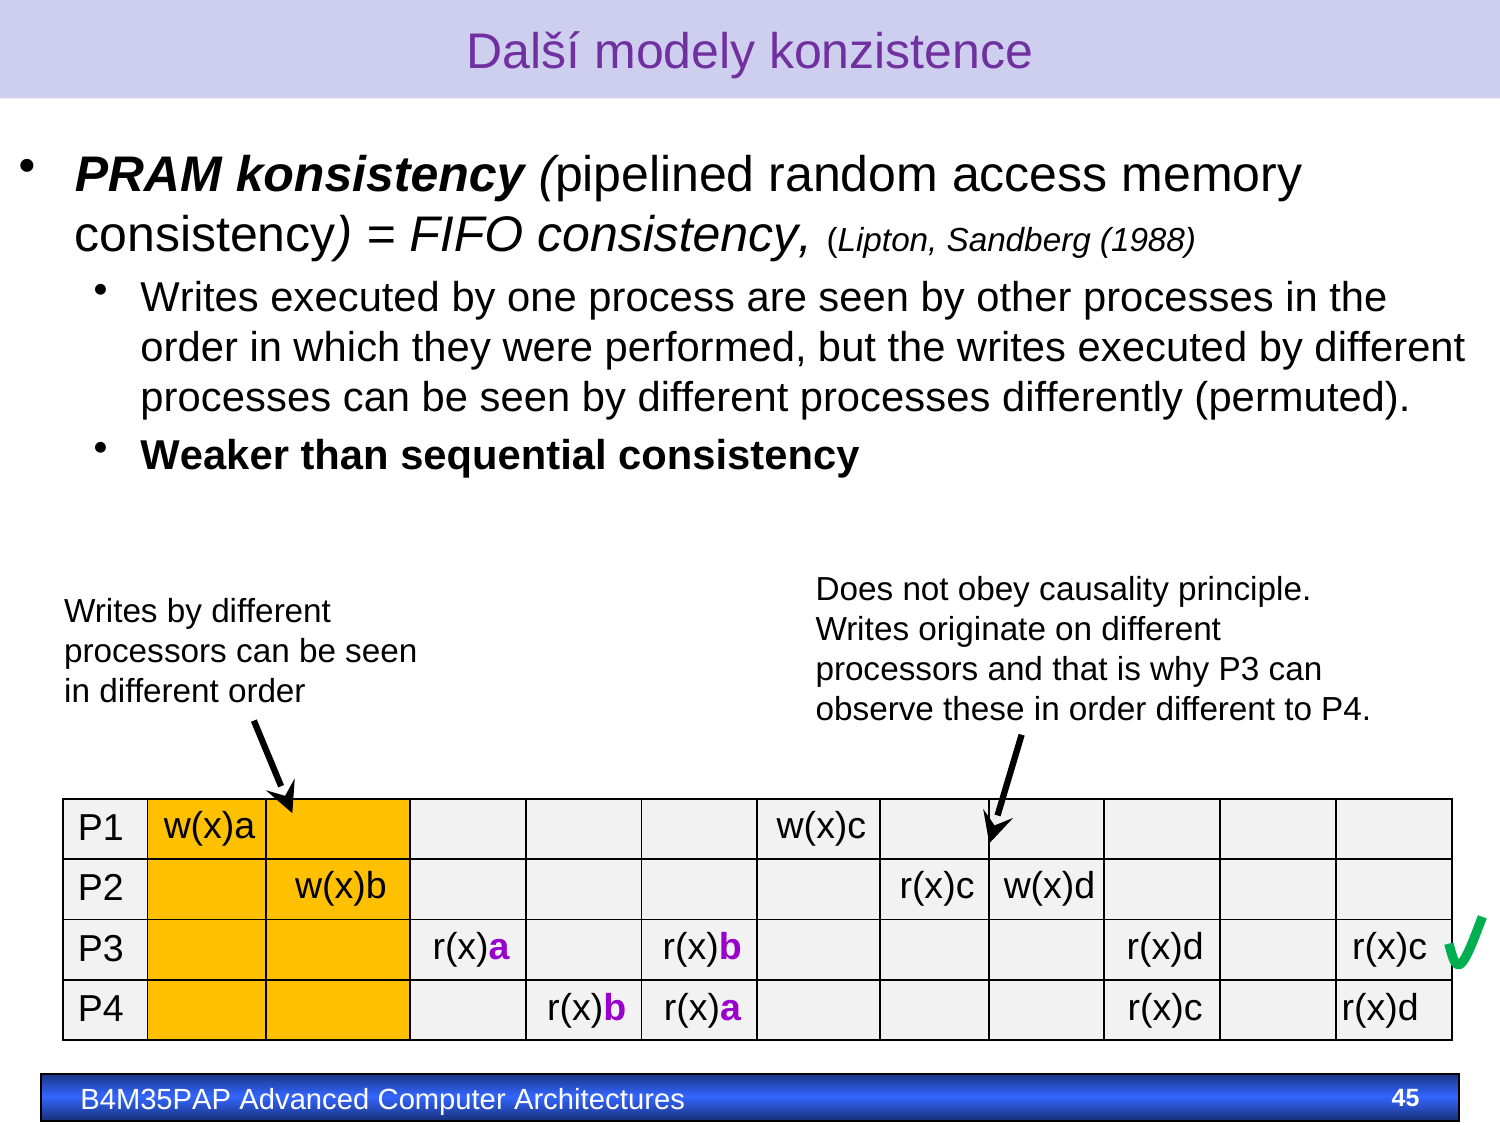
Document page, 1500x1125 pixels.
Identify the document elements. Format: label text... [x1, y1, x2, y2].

table_cell [1337, 860, 1451, 919]
table_header [642, 800, 756, 858]
table_cell r(x)b [642, 920, 756, 979]
table_cell r(x)c [1337, 920, 1451, 979]
table_cell [642, 860, 756, 919]
table_header [1221, 800, 1335, 858]
table_header [990, 800, 1103, 858]
table_header [881, 800, 988, 858]
table_cell r(x)d [1105, 920, 1219, 979]
table_header [1337, 800, 1451, 858]
table_cell P3 [64, 920, 147, 979]
table_cell [267, 920, 409, 979]
table_cell [148, 860, 265, 919]
table_cell [527, 860, 641, 919]
table_cell [990, 981, 1103, 1039]
table_cell P4 [64, 981, 147, 1039]
table_header P1 [64, 800, 147, 858]
table_cell [267, 981, 409, 1039]
table_cell [1221, 860, 1335, 919]
table_header [267, 800, 409, 858]
table_cell [148, 920, 265, 979]
table_cell [990, 920, 1103, 979]
table_cell r(x)d [1337, 981, 1451, 1039]
table_cell w(x)b [267, 860, 409, 919]
table_header [1105, 800, 1219, 858]
table_cell [758, 981, 879, 1039]
text_box [989, 735, 1022, 844]
text_box [253, 720, 293, 814]
table_cell r(x)c [881, 860, 988, 919]
table_cell [1105, 860, 1219, 919]
table_cell [1221, 920, 1335, 979]
table_cell w(x)d [990, 860, 1103, 919]
table_cell P2 [64, 860, 147, 919]
table_cell [411, 860, 525, 919]
table_cell [1221, 981, 1335, 1039]
table_header [411, 800, 525, 858]
table_cell r(x)a [411, 920, 525, 979]
title Další modely konzistence [0, 0, 1500, 99]
table_cell [758, 920, 879, 979]
table_cell r(x)c [1105, 981, 1219, 1039]
table_header [990, 800, 1001, 837]
table_header [527, 800, 641, 858]
table_cell [527, 920, 641, 979]
table_cell r(x)b [527, 981, 641, 1039]
table_cell r(x)a [642, 981, 756, 1039]
table_cell [148, 981, 265, 1039]
table_cell [411, 981, 525, 1039]
table_header w(x)c [758, 800, 879, 858]
table_header w(x)a [148, 800, 265, 858]
text_box Does not obey causality principle. Writes originate on different processors and that is why P3 can observe these in order different to P4. [800, 559, 1396, 735]
table_cell [881, 920, 988, 979]
list PRAM konsistency (pipelined random access memory consistency) = FIFO consistency, (Lipton, Sandberg (1988) Writes executed by one process are seen by other processes in the order in which they were performed, but the writes executed by different processes can be seen by different processes differently (permuted). Weaker than sequential consistency [3, 133, 1500, 928]
text_box Writes by different processors can be seen in different order [49, 581, 459, 717]
table_cell [881, 981, 988, 1039]
table_cell [758, 860, 879, 919]
